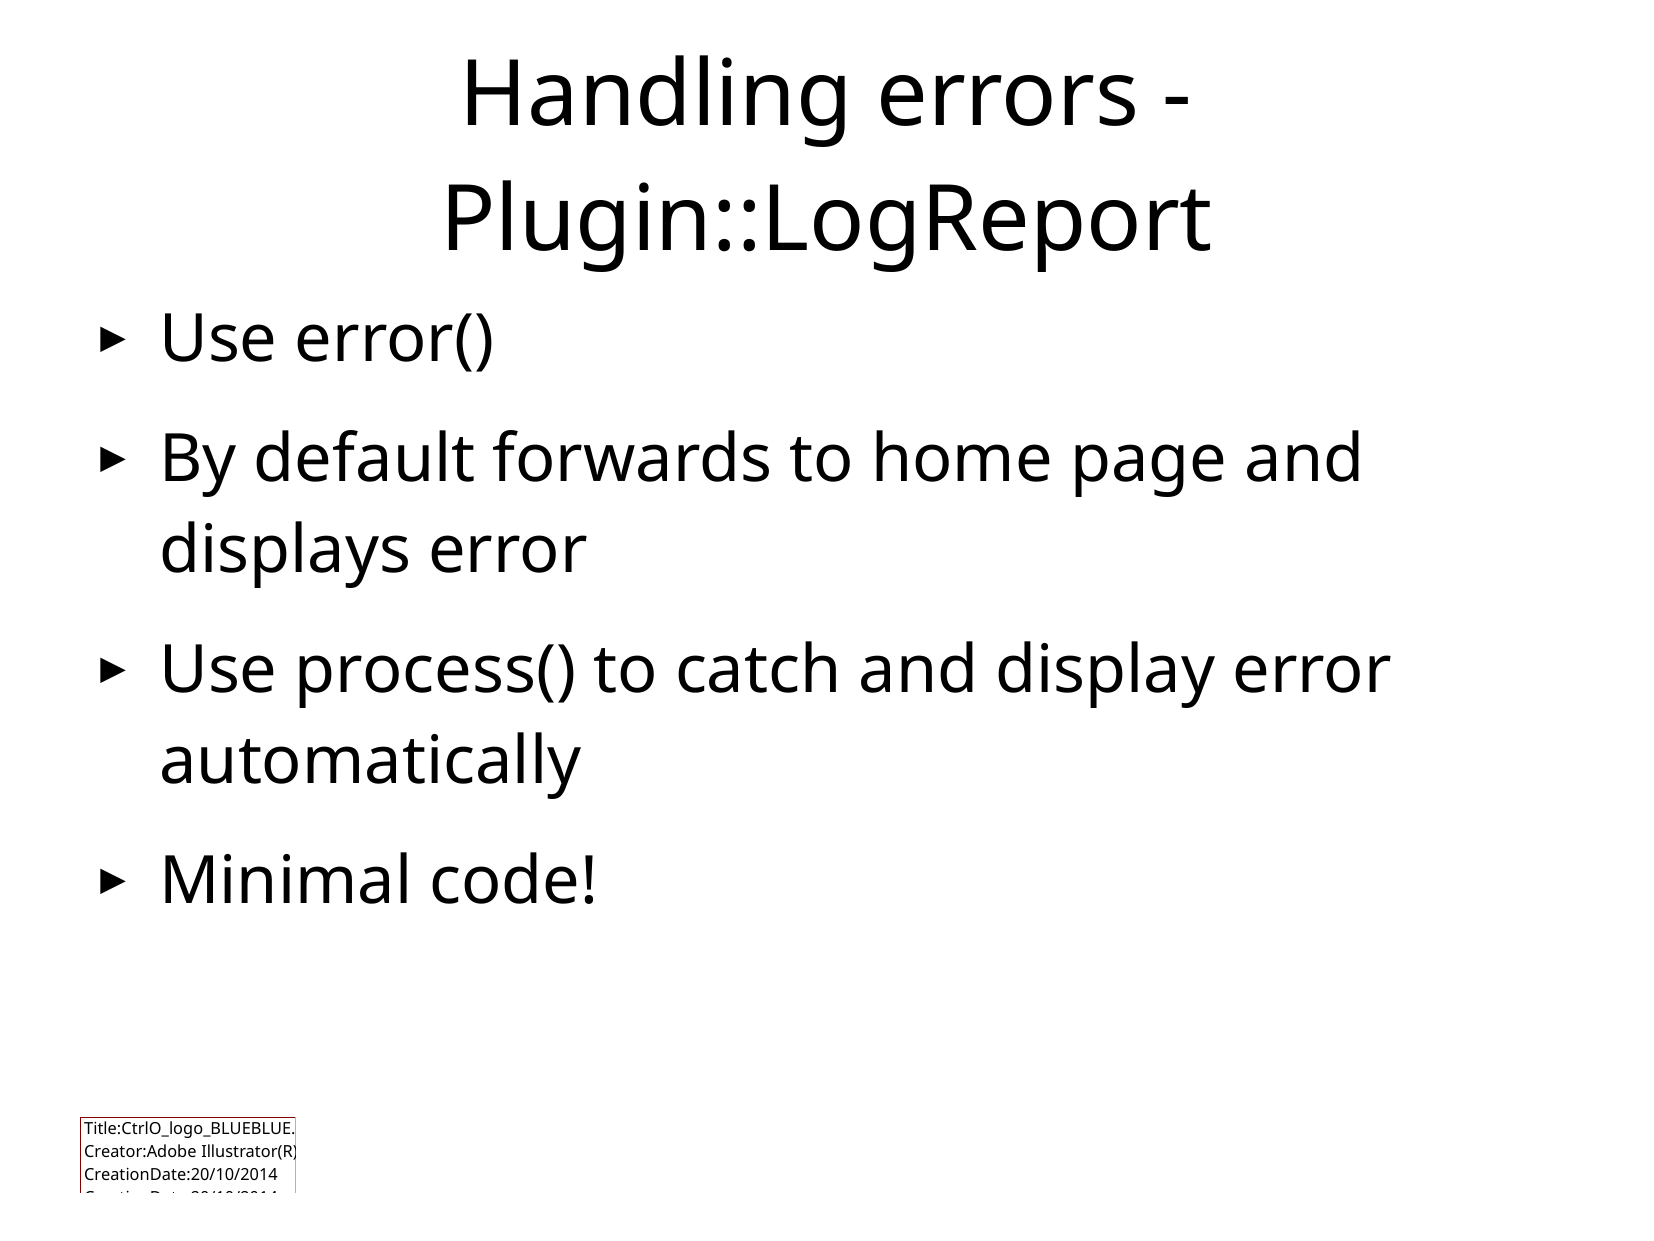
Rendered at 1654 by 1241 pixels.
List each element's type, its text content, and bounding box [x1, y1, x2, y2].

title Handling errors - Plugin::LogReport [82, 49, 1571, 257]
list Use error() By default forwards to home page and displays error Use process() to catch and display error automatically Minimal code! [82, 290, 1571, 1010]
